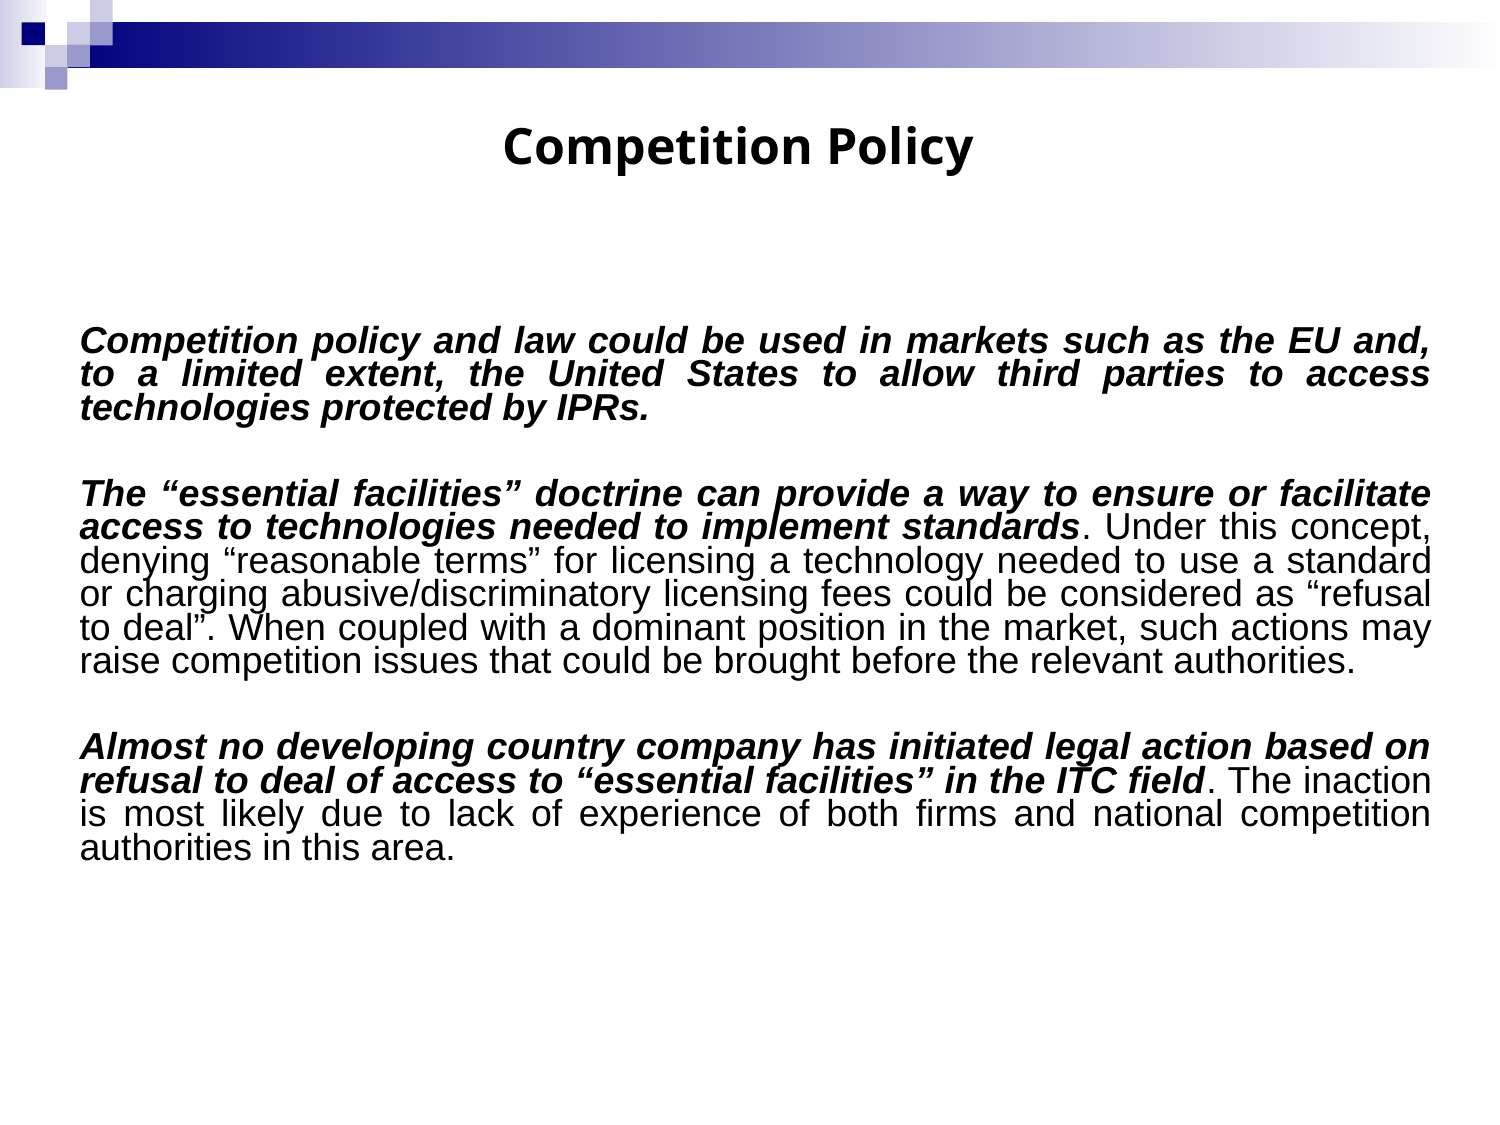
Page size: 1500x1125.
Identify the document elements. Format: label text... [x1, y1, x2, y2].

title Competition Policy [75, 74, 1426, 197]
list Competition policy and law could be used in markets such as the EU and, to a limited extent, the United States to allow third parties to access technologies protected by IPRs. The “essential facilities” doctrine can provide a way to ensure or facilitate access to technologies needed to implement standards. Under this concept, denying “reasonable terms” for licensing a technology needed to use a standard or charging abusive/discriminatory licensing fees could be considered as “refusal to deal”. When coupled with a dominant position in the market, such actions may raise competition issues that could be brought before the relevant authorities. Almost no developing country company has initiated legal action based on refusal to deal of access to “essential facilities” in the ITC field. The inaction is most likely due to lack of experience of both firms and national competition authorities in this area. [64, 267, 1447, 1047]
